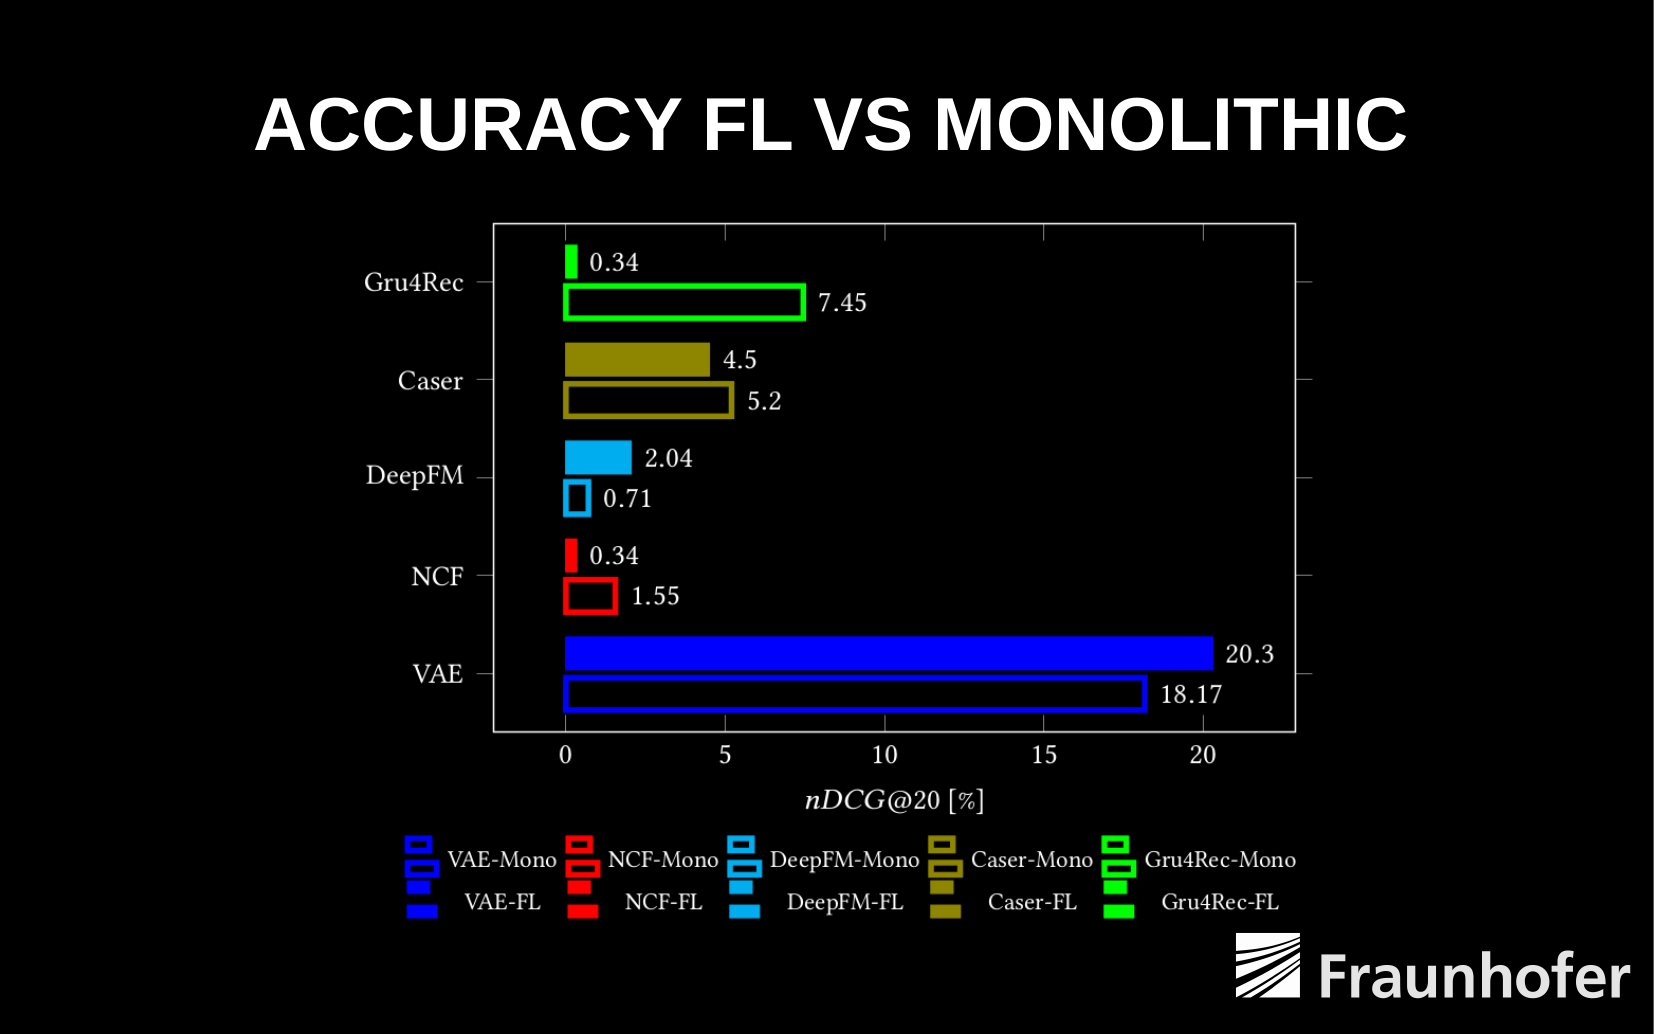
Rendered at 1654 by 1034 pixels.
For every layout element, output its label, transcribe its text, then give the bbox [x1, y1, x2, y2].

picture [363, 220, 1315, 922]
title ACCURACY FL vs Monolithic [49, 34, 1613, 207]
picture [1234, 931, 1632, 1000]
